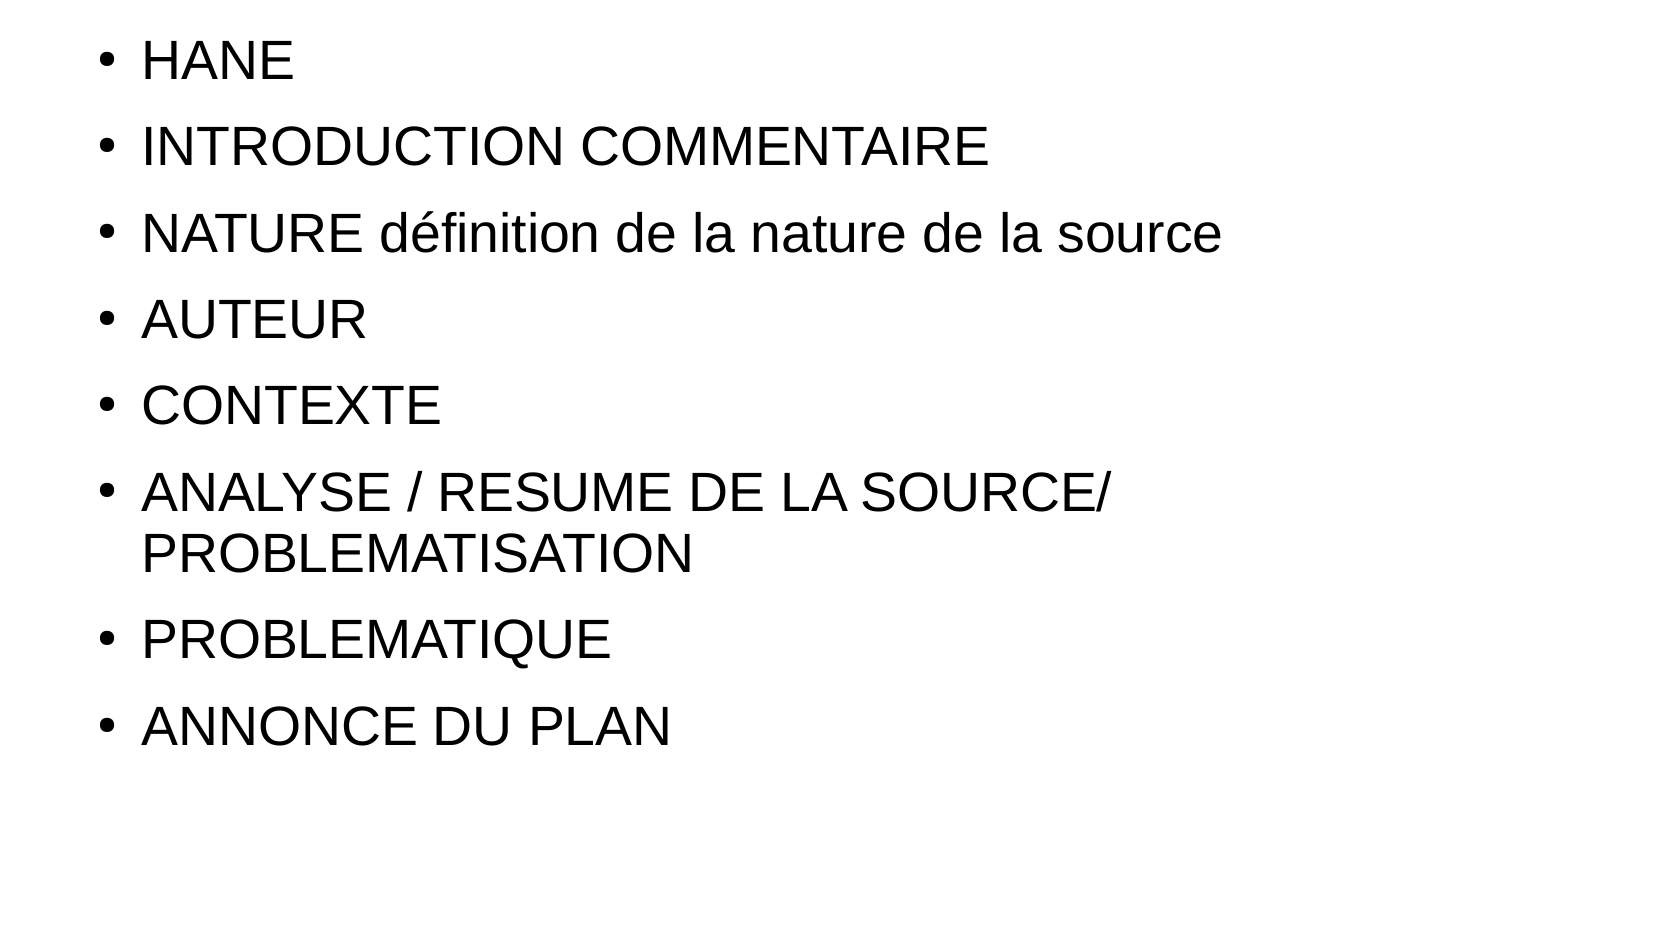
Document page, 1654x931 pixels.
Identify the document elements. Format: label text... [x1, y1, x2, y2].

list HANE INTRODUCTION COMMENTAIRE NATURE définition de la nature de la source AUTEUR CONTEXTE ANALYSE / RESUME DE LA SOURCE/ PROBLEMATISATION PROBLEMATIQUE ANNONCE DU PLAN [82, 29, 1571, 758]
